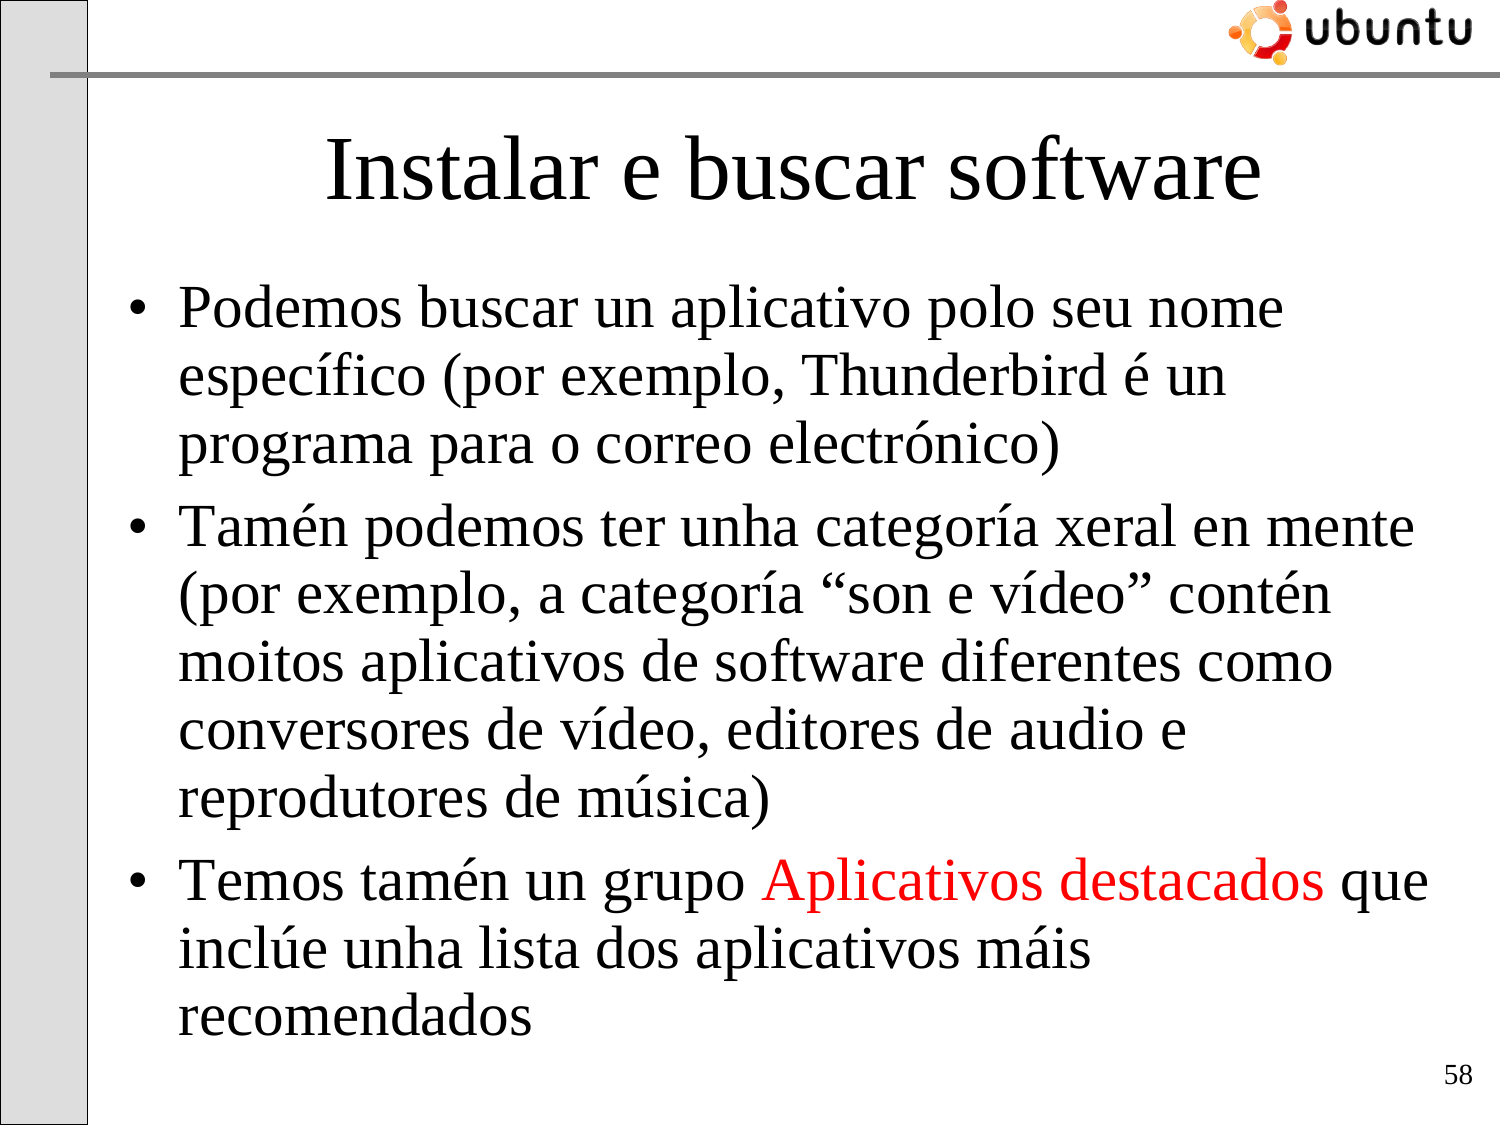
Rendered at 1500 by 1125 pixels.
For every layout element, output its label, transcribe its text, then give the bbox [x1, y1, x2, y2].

picture [1221, 0, 1483, 71]
list Podemos buscar un aplicativo polo seu nome específico (por exemplo, Thunderbird é un programa para o correo electrónico) Tamén podemos ter unha categoría xeral en mente (por exemplo, a categoría “son e vídeo” contén moitos aplicativos de software diferentes como conversores de vídeo, editores de audio e reprodutores de música) Temos tamén un grupo Aplicativos destacados que inclúe unha lista dos aplicativos máis recomendados [112, 265, 1477, 1063]
title Instalar e buscar software [112, 99, 1477, 237]
